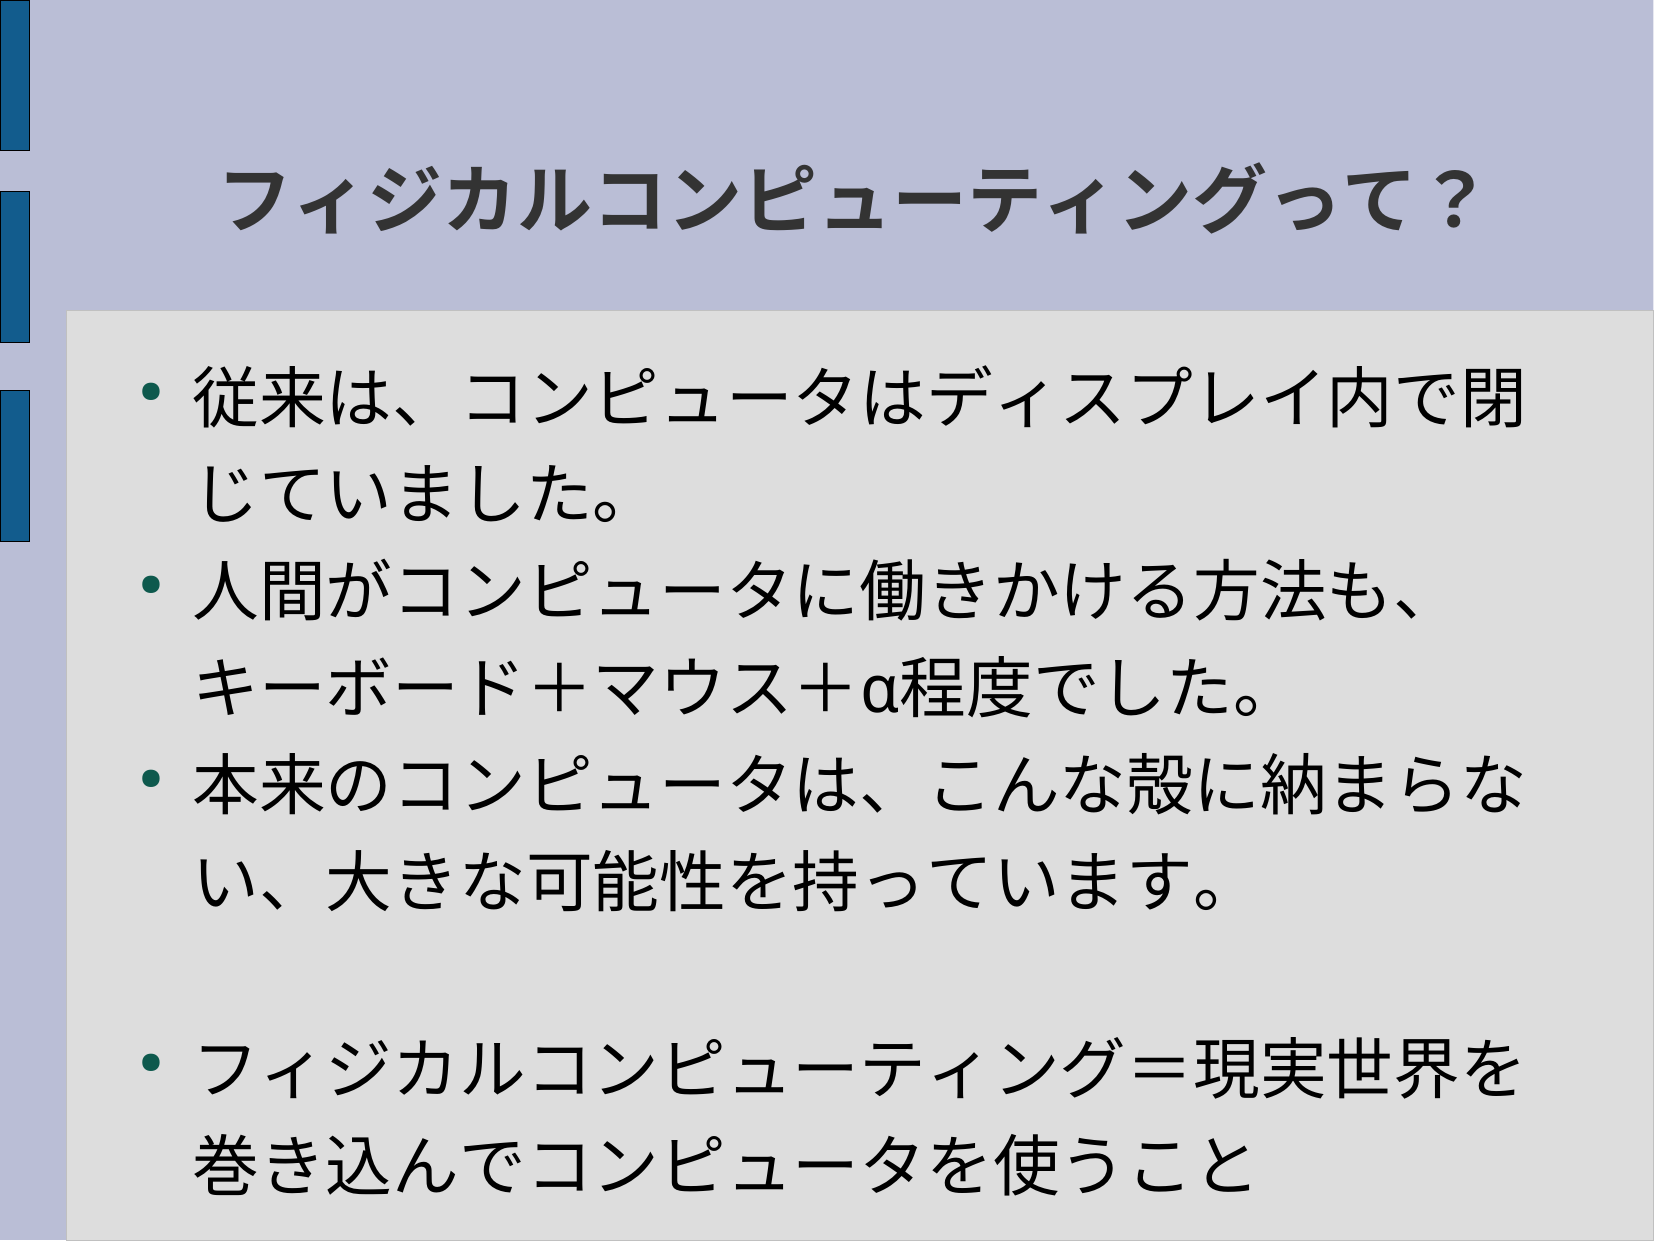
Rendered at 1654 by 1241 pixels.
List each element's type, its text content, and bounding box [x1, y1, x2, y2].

title フィジカルコンピューティングって？ [103, 92, 1607, 297]
list 従来は、コンピュータはディスプレイ内で閉じていました。 人間がコンピュータに働きかける方法も、キーボード＋マウス＋α程度でした。 本来のコンピュータは、こんな殻に納まらない、大きな可能性を持っています。 フィジカルコンピューティング＝現実世界を巻き込んでコンピュータを使うこと [121, 344, 1534, 1112]
